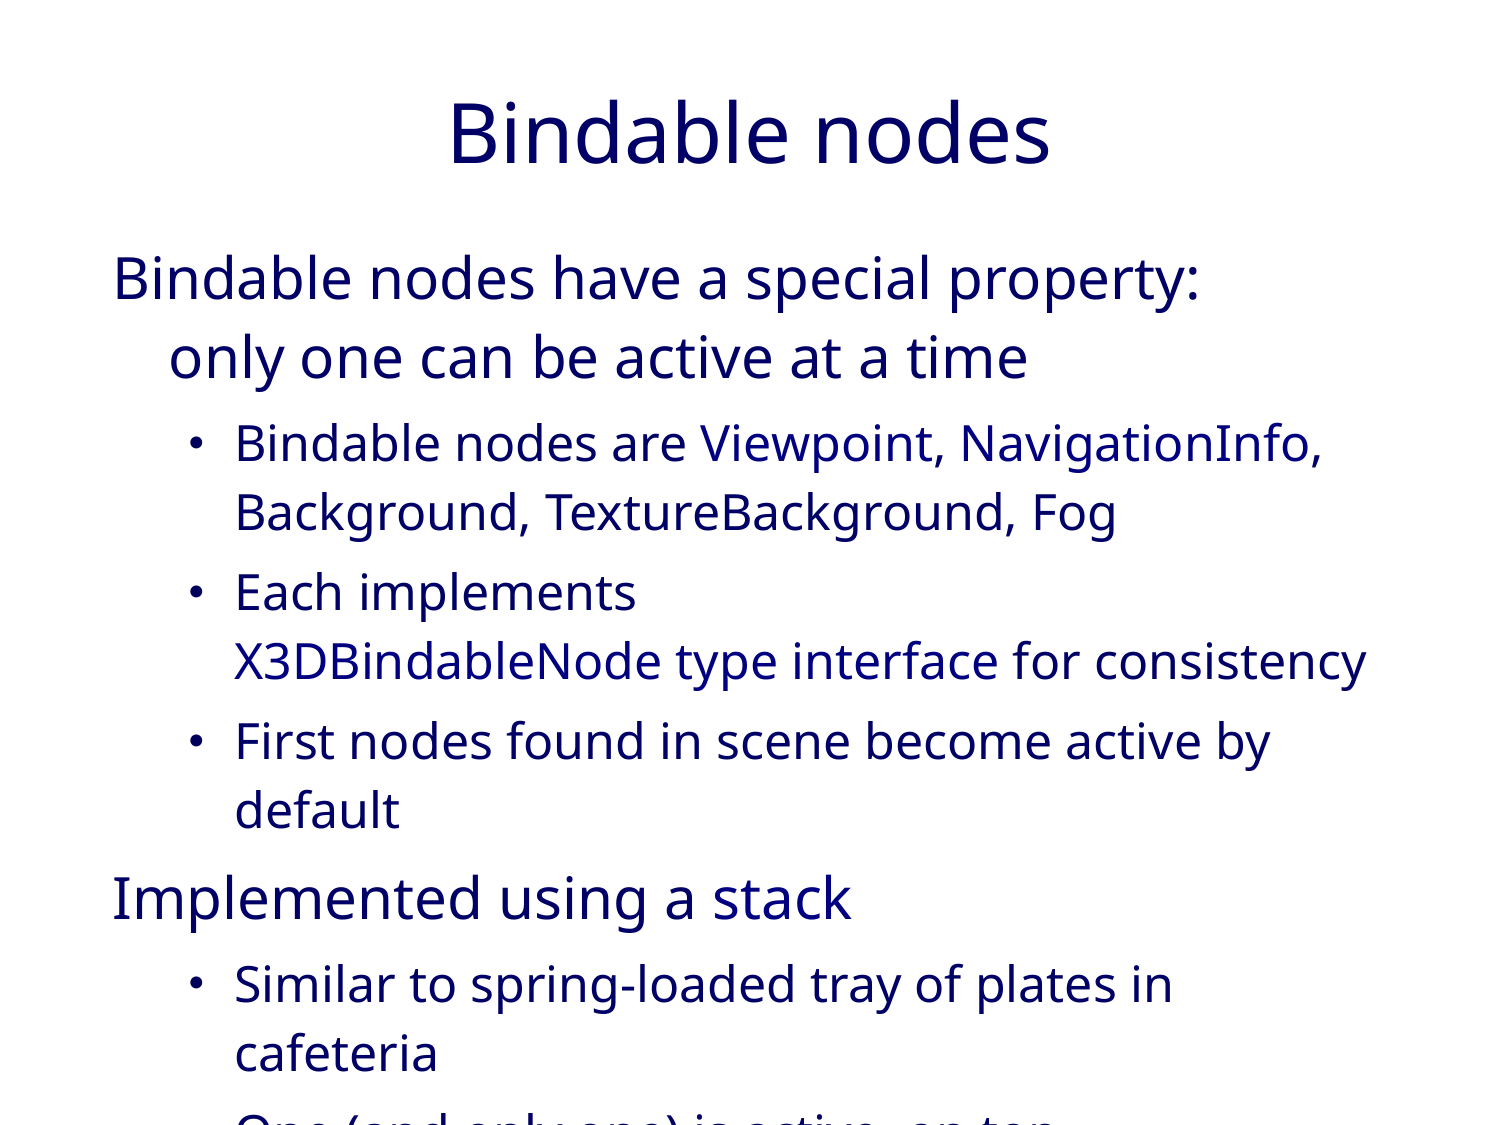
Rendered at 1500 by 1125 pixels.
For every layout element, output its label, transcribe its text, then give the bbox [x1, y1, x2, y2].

list Bindable nodes have a special property: only one can be active at a time Bindable nodes are Viewpoint, NavigationInfo, Background, TextureBackground, Fog Each implements X3DBindableNode type interface for consistency First nodes found in scene become active by default Implemented using a stack Similar to spring-loaded tray of plates in cafeteria One (and only one) is active, on top One can be pulled off top, sent off to the side One can be pulled to top, pushing down others [112, 237, 1388, 1093]
title Bindable nodes [112, 37, 1388, 226]
